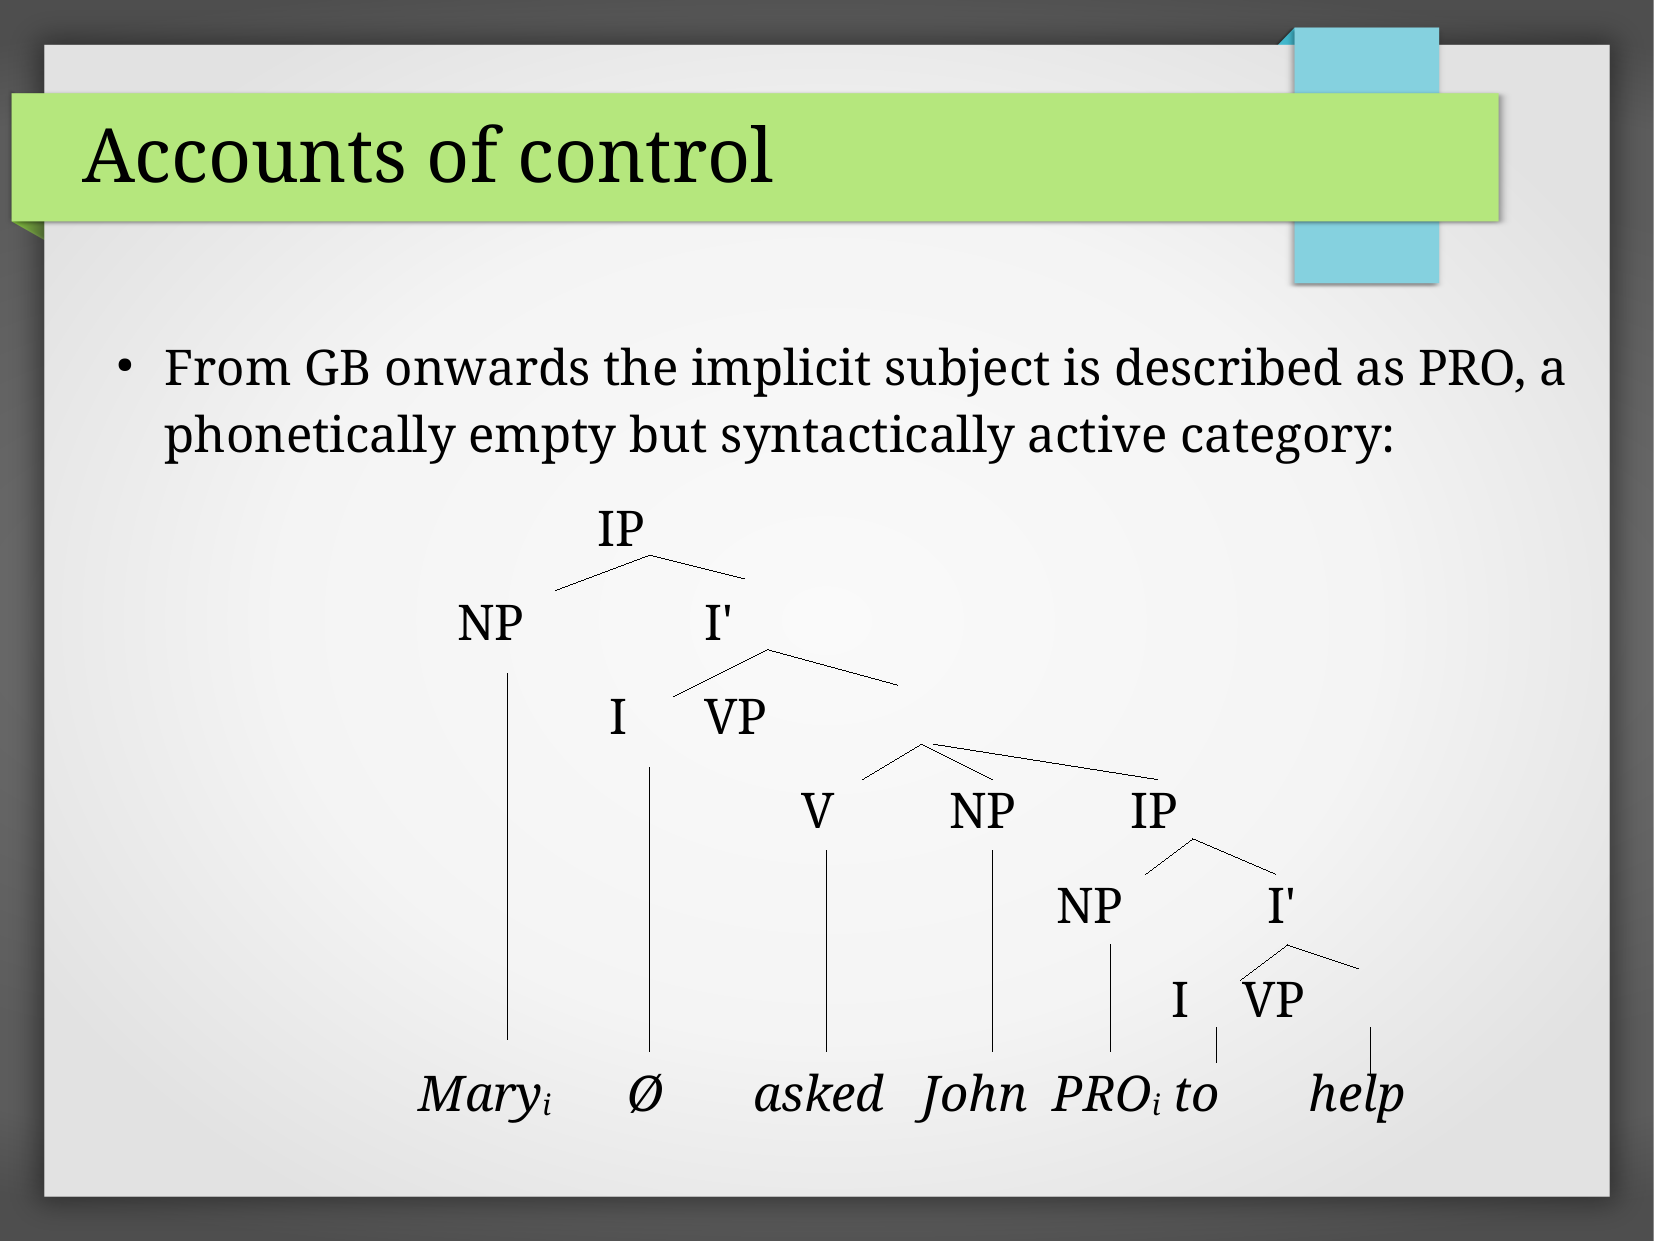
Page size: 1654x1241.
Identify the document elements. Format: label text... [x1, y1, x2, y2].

list From GB onwards the implicit subject is described as PRO, a phonetically empty but syntactically active category: IP NP I' I VP V NP IP NP I' I VP Maryi Ø asked John PROi to help [100, 332, 1589, 1134]
title Accounts of control [82, 94, 1264, 213]
picture [0, 0, 1654, 1241]
